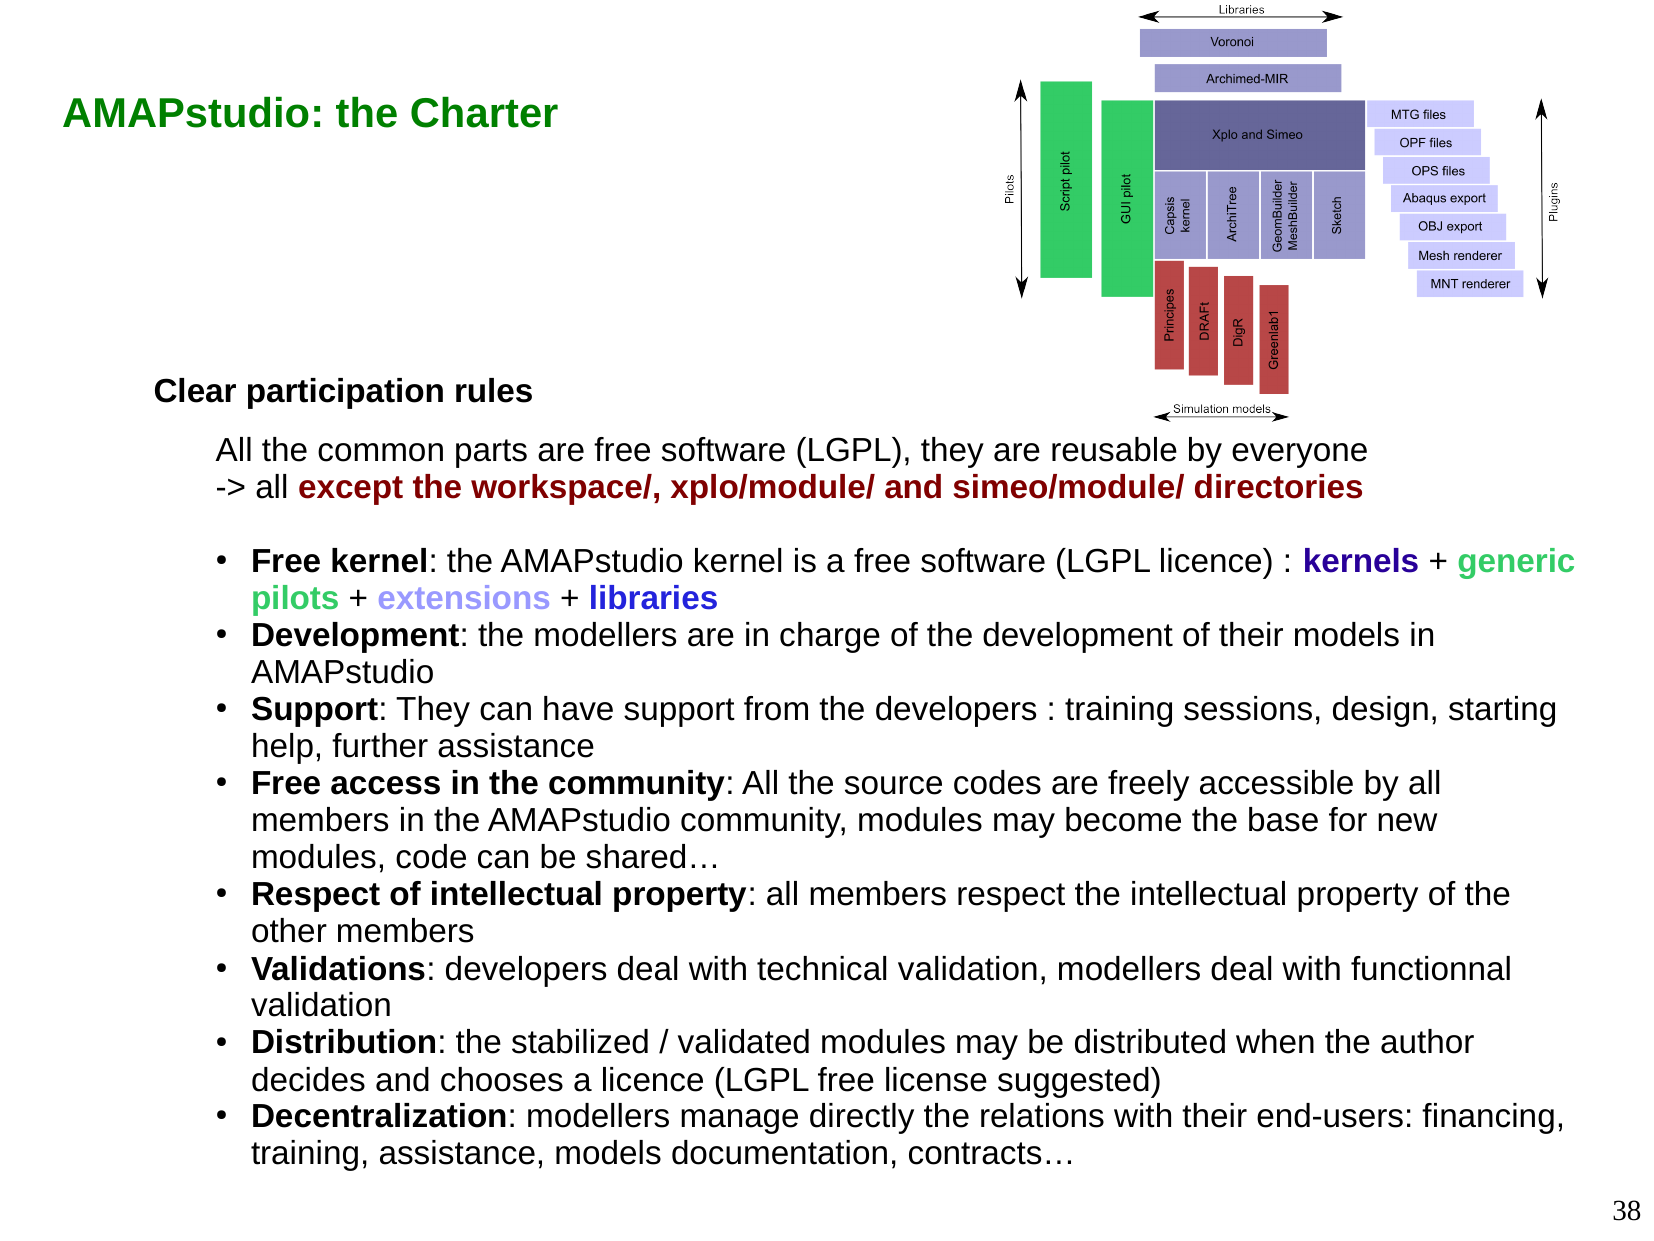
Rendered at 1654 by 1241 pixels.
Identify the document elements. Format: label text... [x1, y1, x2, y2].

text_box AMAPstudio: the Charter [47, 82, 756, 144]
text_box Clear participation rules [153, 373, 711, 413]
text_box All the common parts are free software (LGPL), they are reusable by everyone -> all except the workspace/, xplo/module/ and simeo/module/ directories Free kernel: the AMAPstudio kernel is a free software (LGPL licence) : kernels + generic pilots + extensions + libraries Development: the modellers are in charge of the development of their models in AMAPstudio Support: They can have support from the developers : training sessions, design, starting help, further assistance Free access in the community: All the source codes are freely accessible by all members in the AMAPstudio community, modules may become the base for new modules, code can be shared… Respect of intellectual property: all members respect the intellectual property of the other members Validations: developers deal with technical validation, modellers deal with functionnal validation Distribution: the stabilized / validated modules may be distributed when the author decides and chooses a licence (LGPL free license suggested) Decentralization: modellers manage directly the relations with their end-users: financing, training, assistance, models documentation, contracts… [200, 424, 1595, 1180]
picture [1005, 5, 1560, 422]
